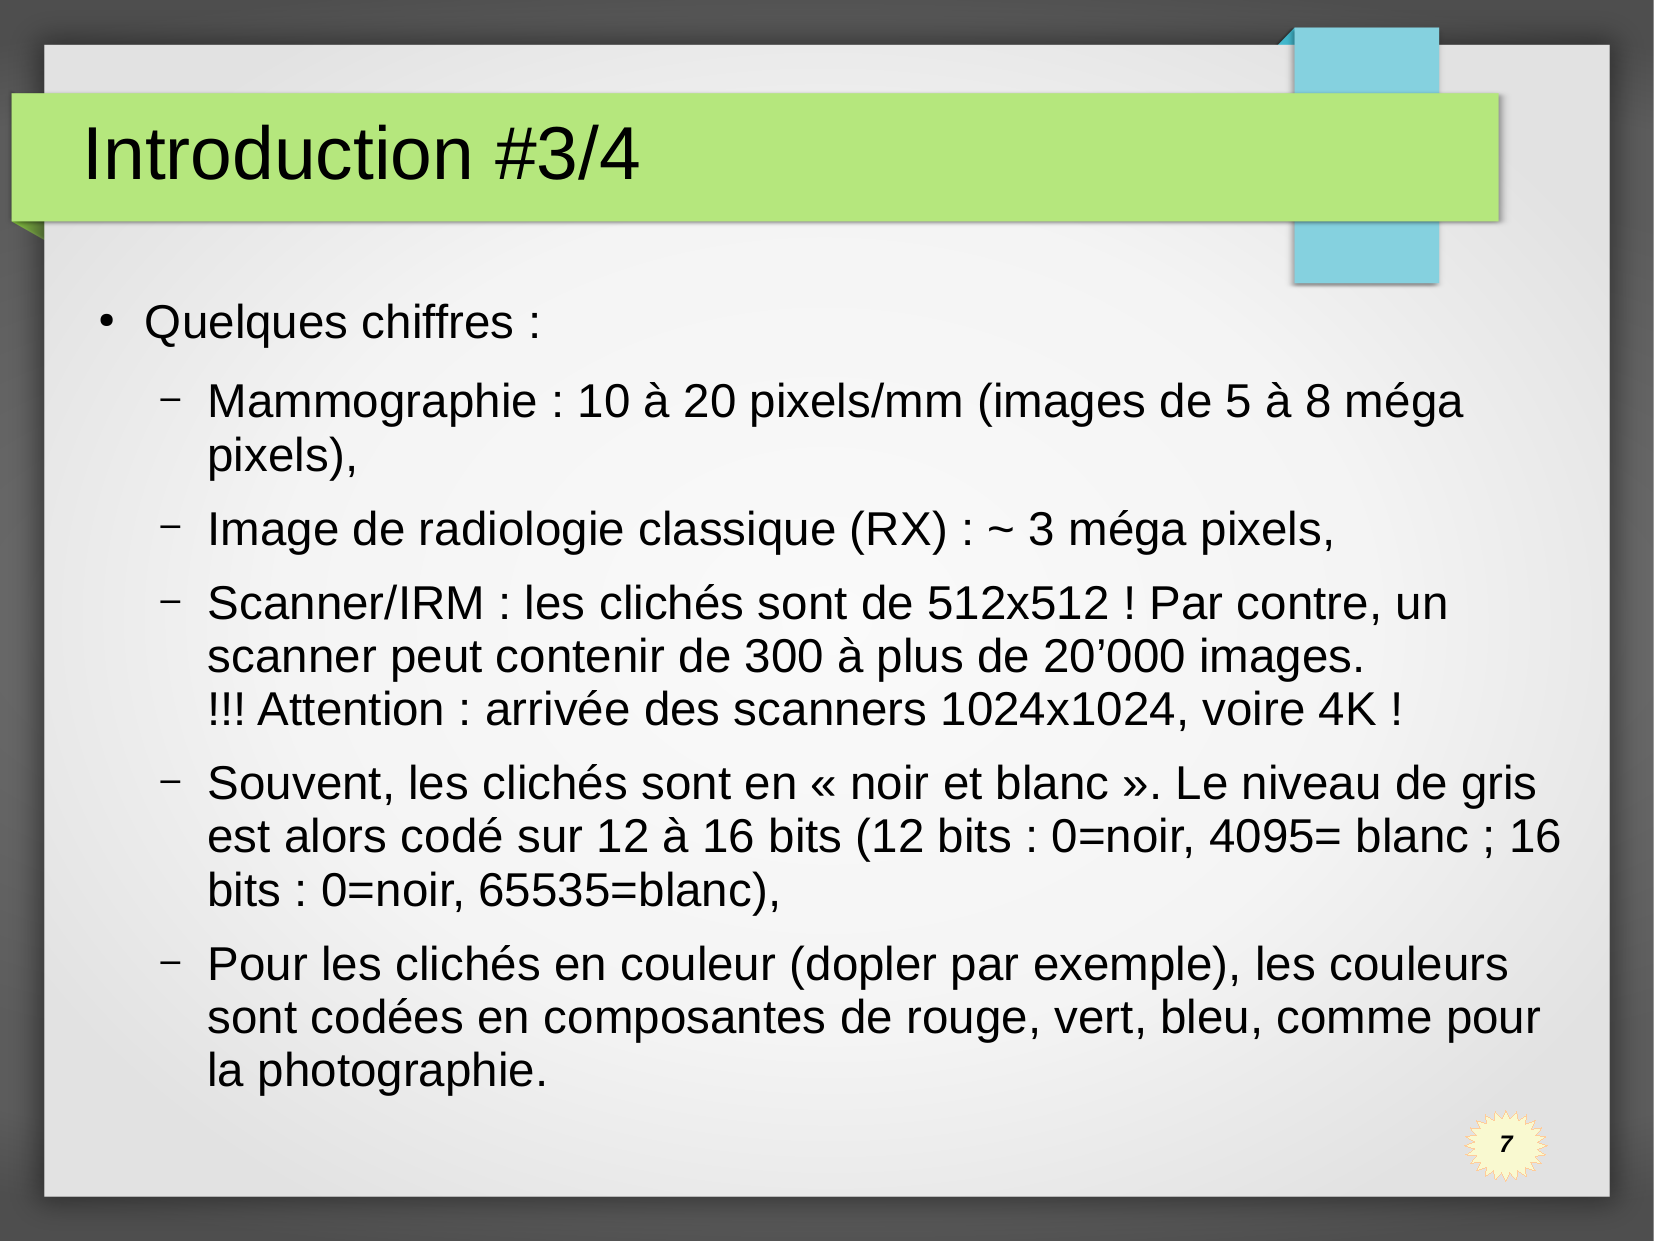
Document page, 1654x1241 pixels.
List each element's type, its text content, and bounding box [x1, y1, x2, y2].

picture [0, 0, 1654, 1241]
title Introduction #3/4 [82, 94, 1264, 213]
list Quelques chiffres : Mammographie : 10 à 20 pixels/mm (images de 5 à 8 méga pixels), Image de radiologie classique (RX) : ~ 3 méga pixels, Scanner/IRM : les clichés sont de 512x512 ! Par contre, un scanner peut contenir de 300 à plus de 20’000 images. !!! Attention : arrivée des scanners 1024x1024, voire 4K ! Souvent, les clichés sont en « noir et blanc ». Le niveau de gris est alors codé sur 12 à 16 bits (12 bits : 0=noir, 4095= blanc ; 16 bits : 0=noir, 65535=blanc), Pour les clichés en couleur (dopler par exemple), les couleurs sont codées en composantes de rouge, vert, bleu, comme pour la photographie. [82, 295, 1571, 1111]
